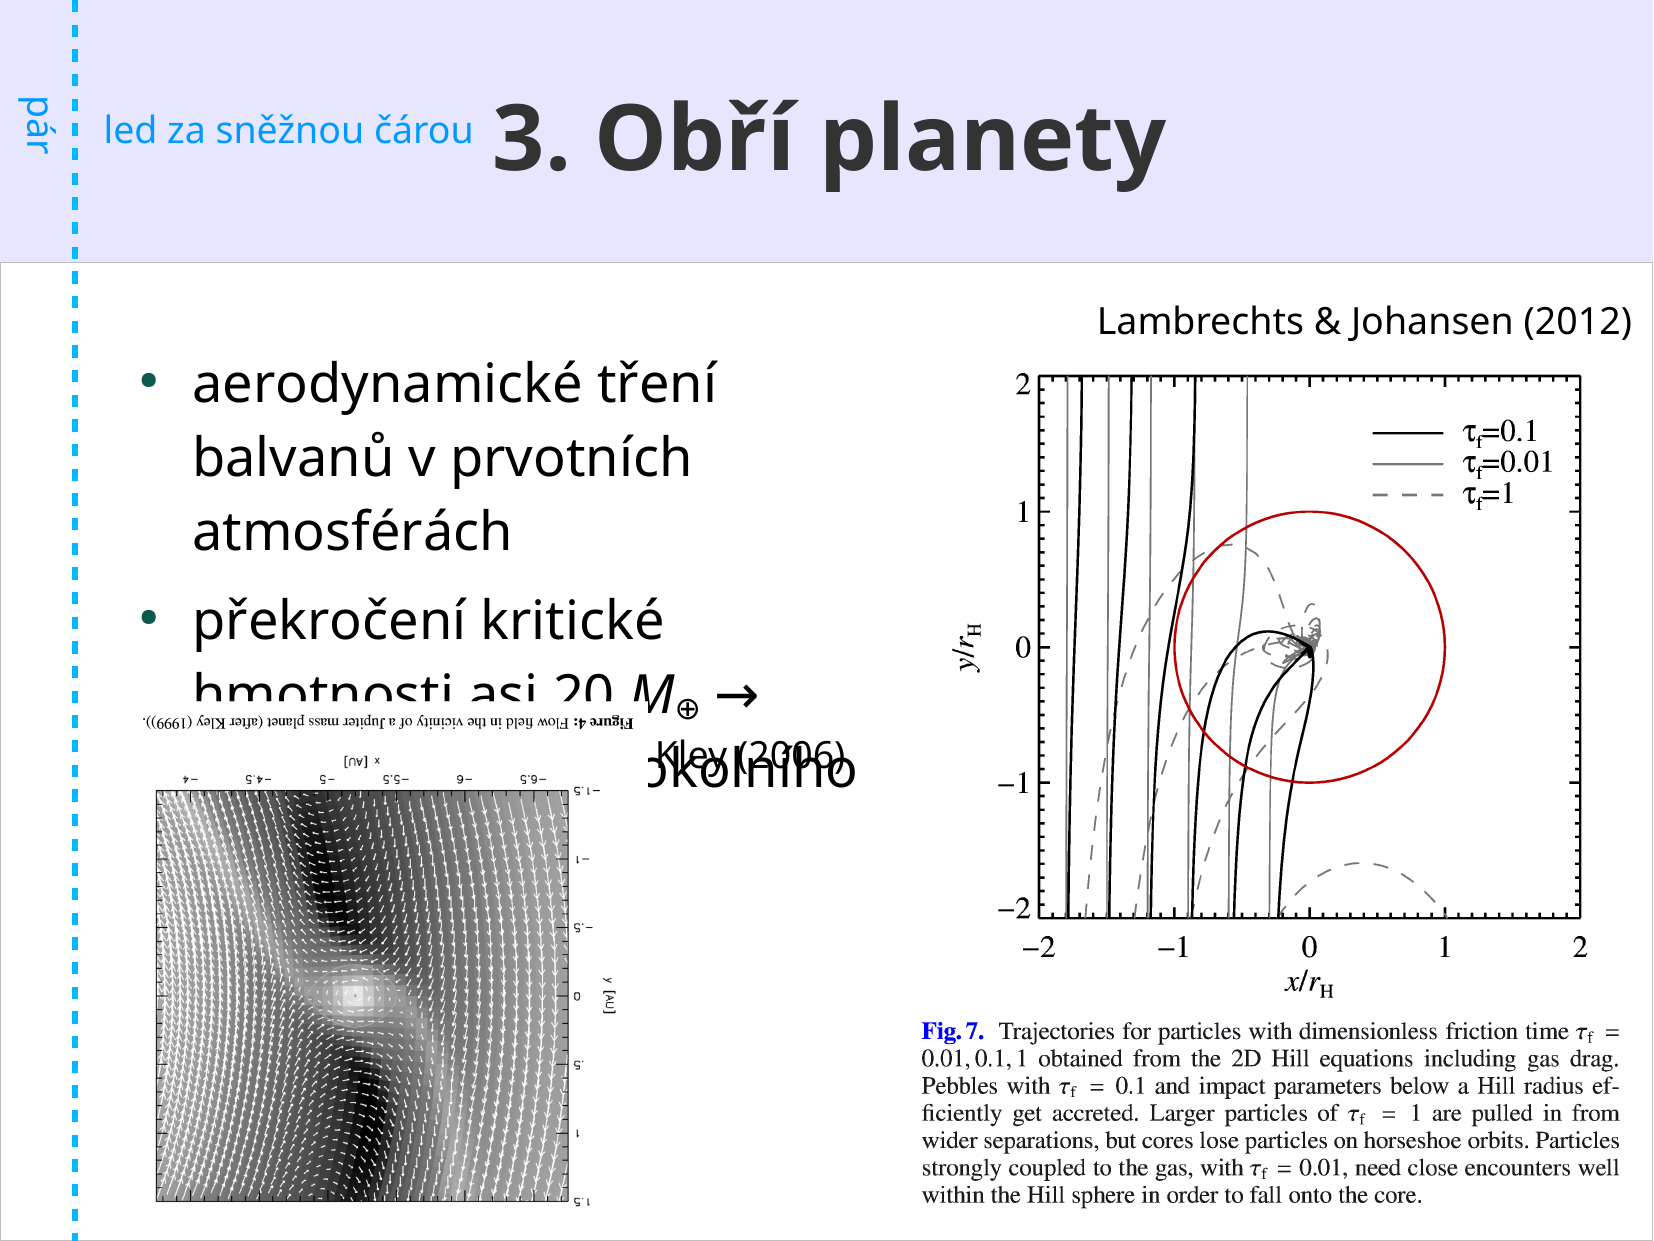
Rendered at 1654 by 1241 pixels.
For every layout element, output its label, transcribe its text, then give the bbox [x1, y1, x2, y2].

picture [896, 348, 1646, 1234]
text_box pára [12, 81, 75, 182]
text_box Kley (2006) [639, 721, 842, 784]
text_box Lambrechts & Johansen (2012) [1082, 287, 1595, 350]
title 3. Obří planety [124, 31, 1536, 239]
text_box led za sněžnou čárou [88, 95, 446, 158]
list aerodynamické tření balvanů v prvotních atmosférách překročení kritické hmotnosti asi 20 M⊕ → gravitační kolaps okolního plynu [121, 344, 916, 1065]
picture [129, 701, 648, 1219]
